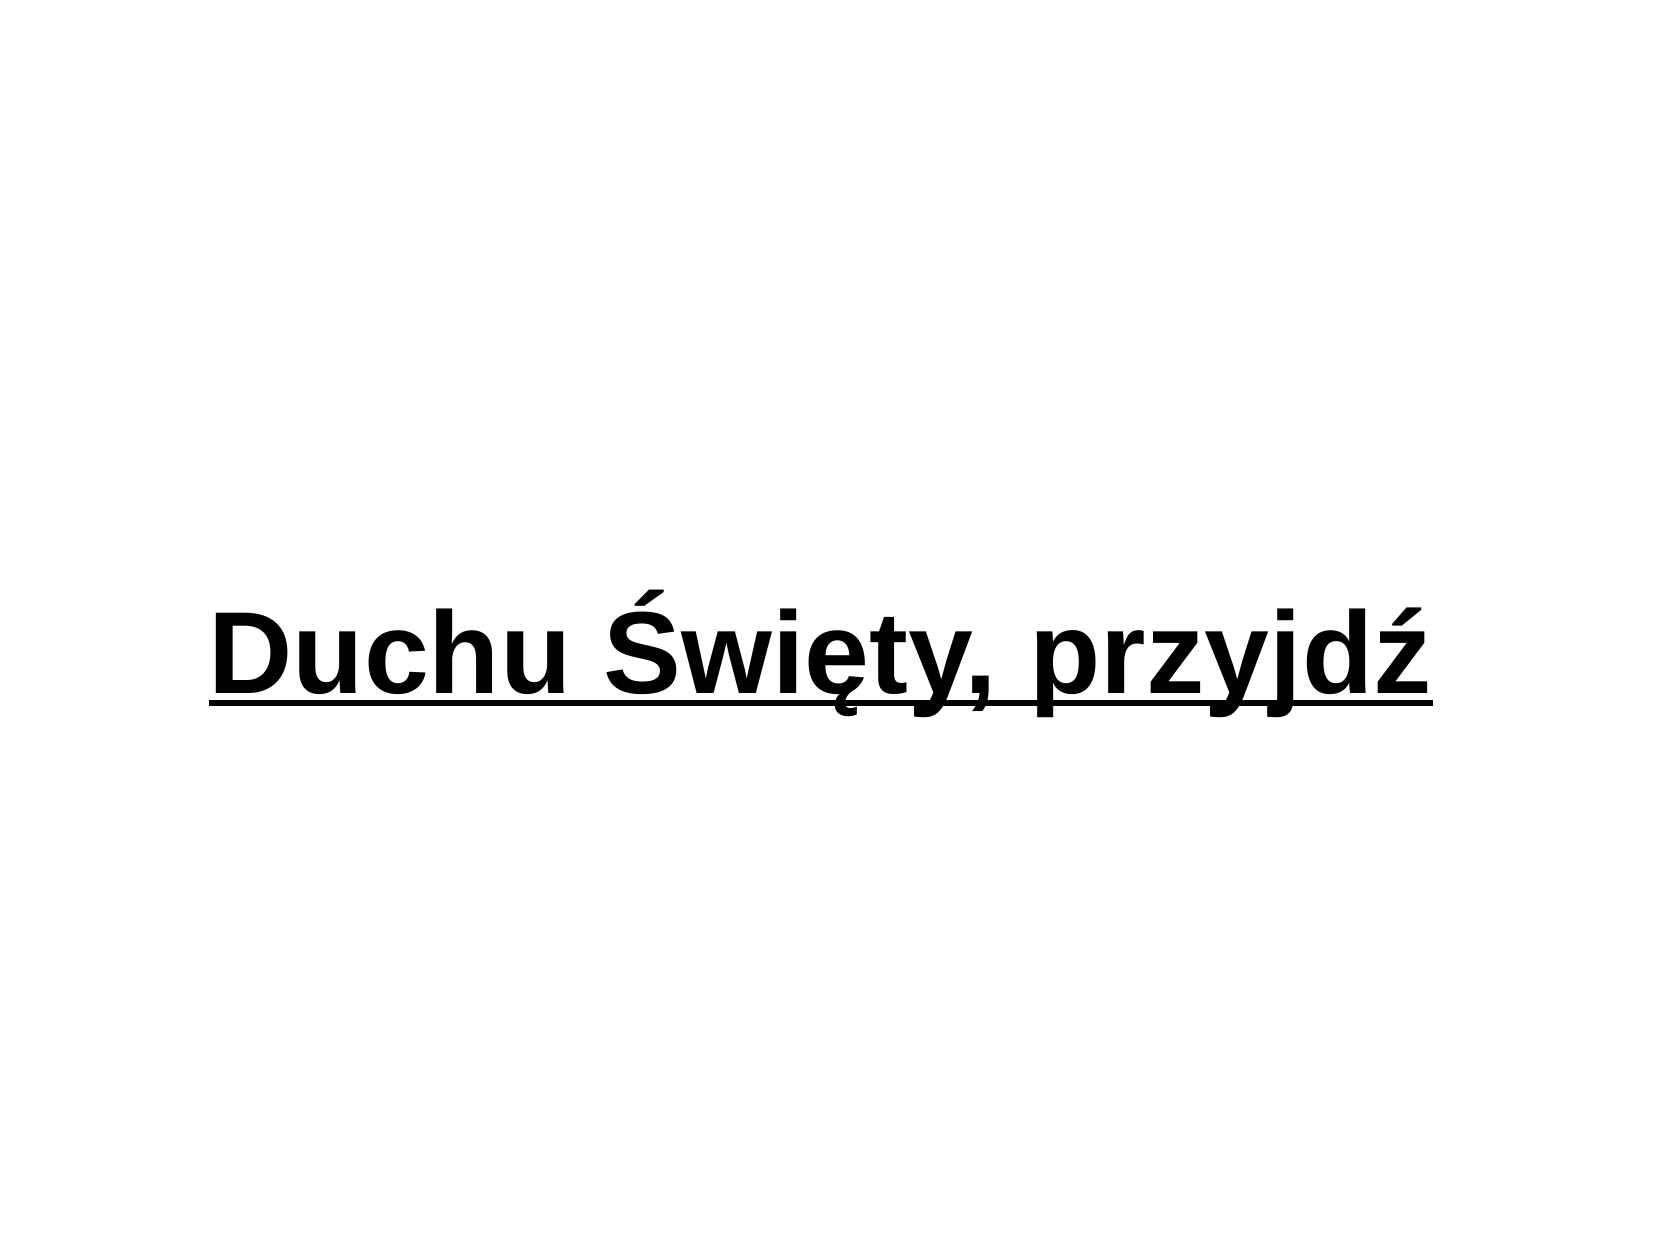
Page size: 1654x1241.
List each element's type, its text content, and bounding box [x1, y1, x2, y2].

subtitle Duchu Święty, przyjdź [0, 0, 1642, 1241]
